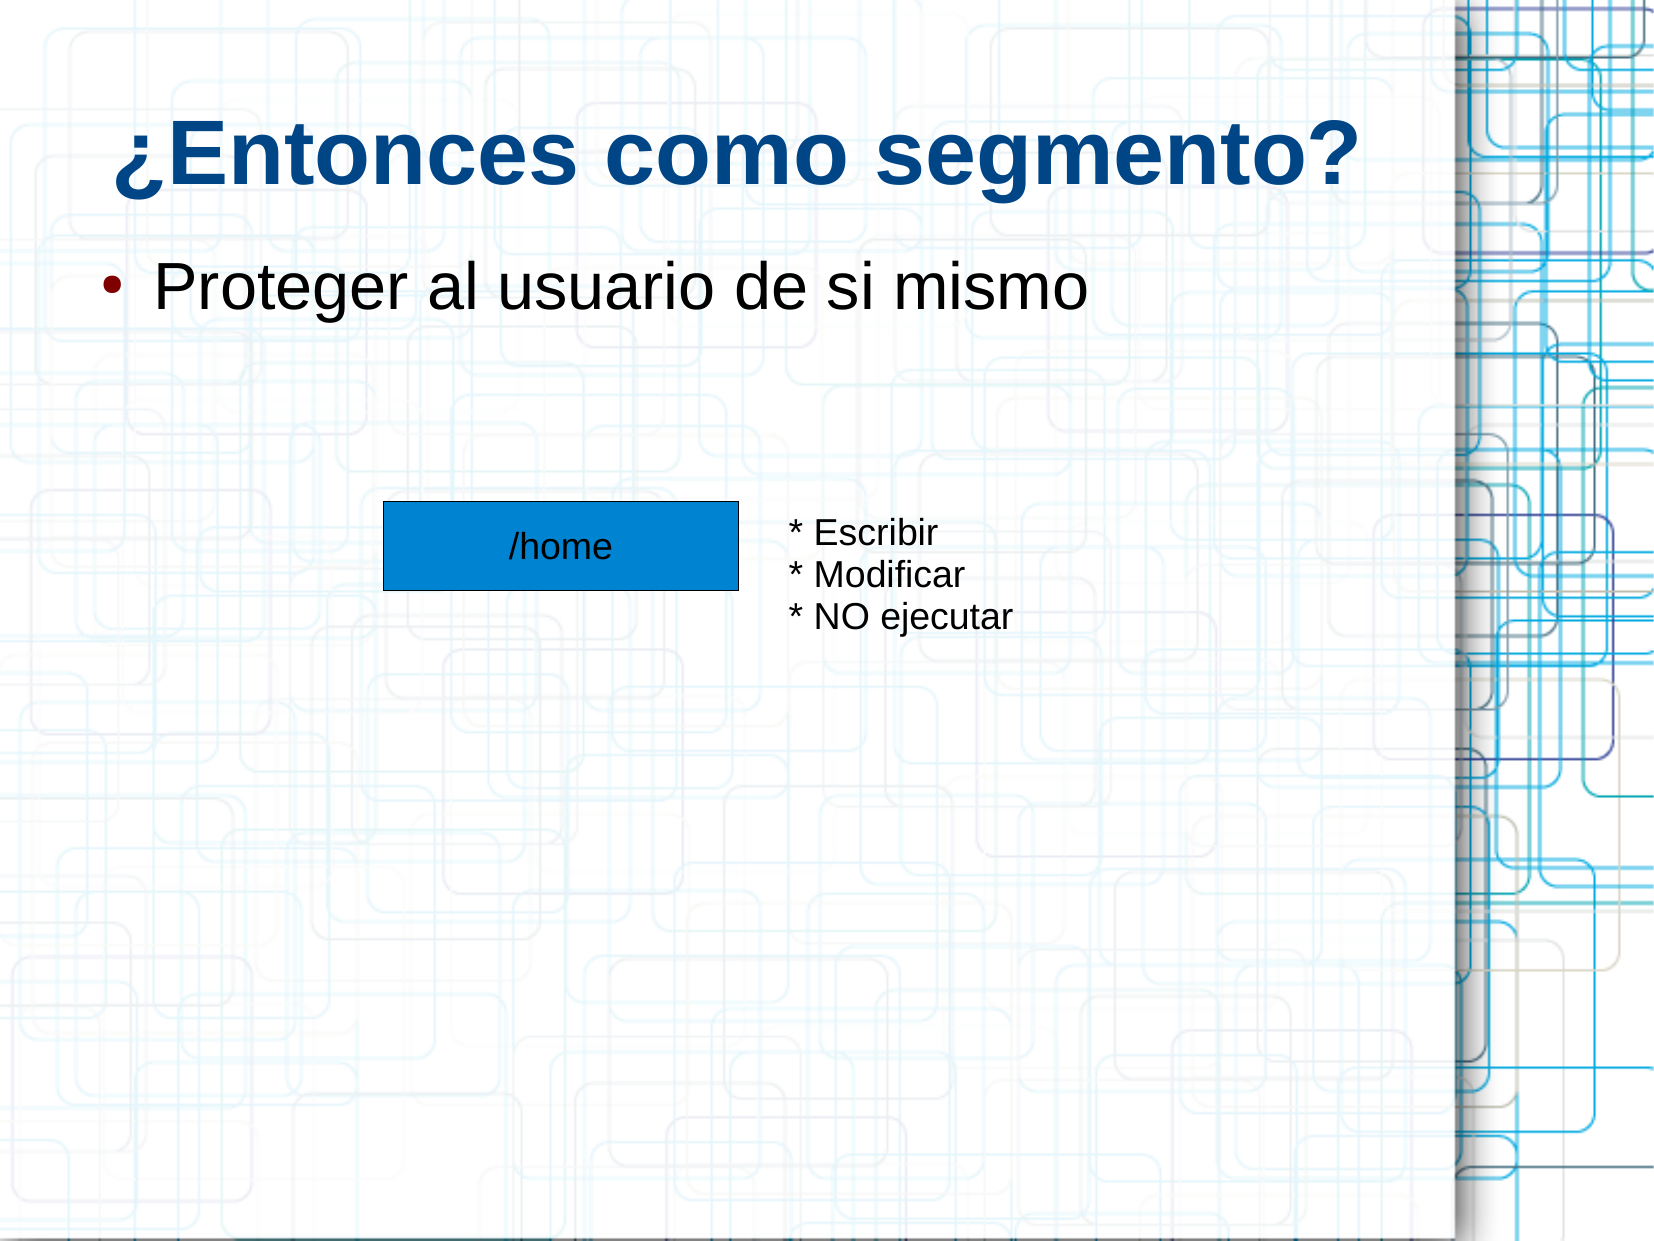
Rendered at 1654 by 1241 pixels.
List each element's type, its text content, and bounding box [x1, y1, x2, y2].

picture [0, 0, 1654, 1241]
text_box * Escribir * Modificar * NO ejecutar [774, 504, 1029, 646]
title ¿Entonces como segmento? [59, 56, 1418, 250]
list Proteger al usuario de si mismo [82, 249, 1418, 1054]
text_box /home [383, 501, 739, 591]
